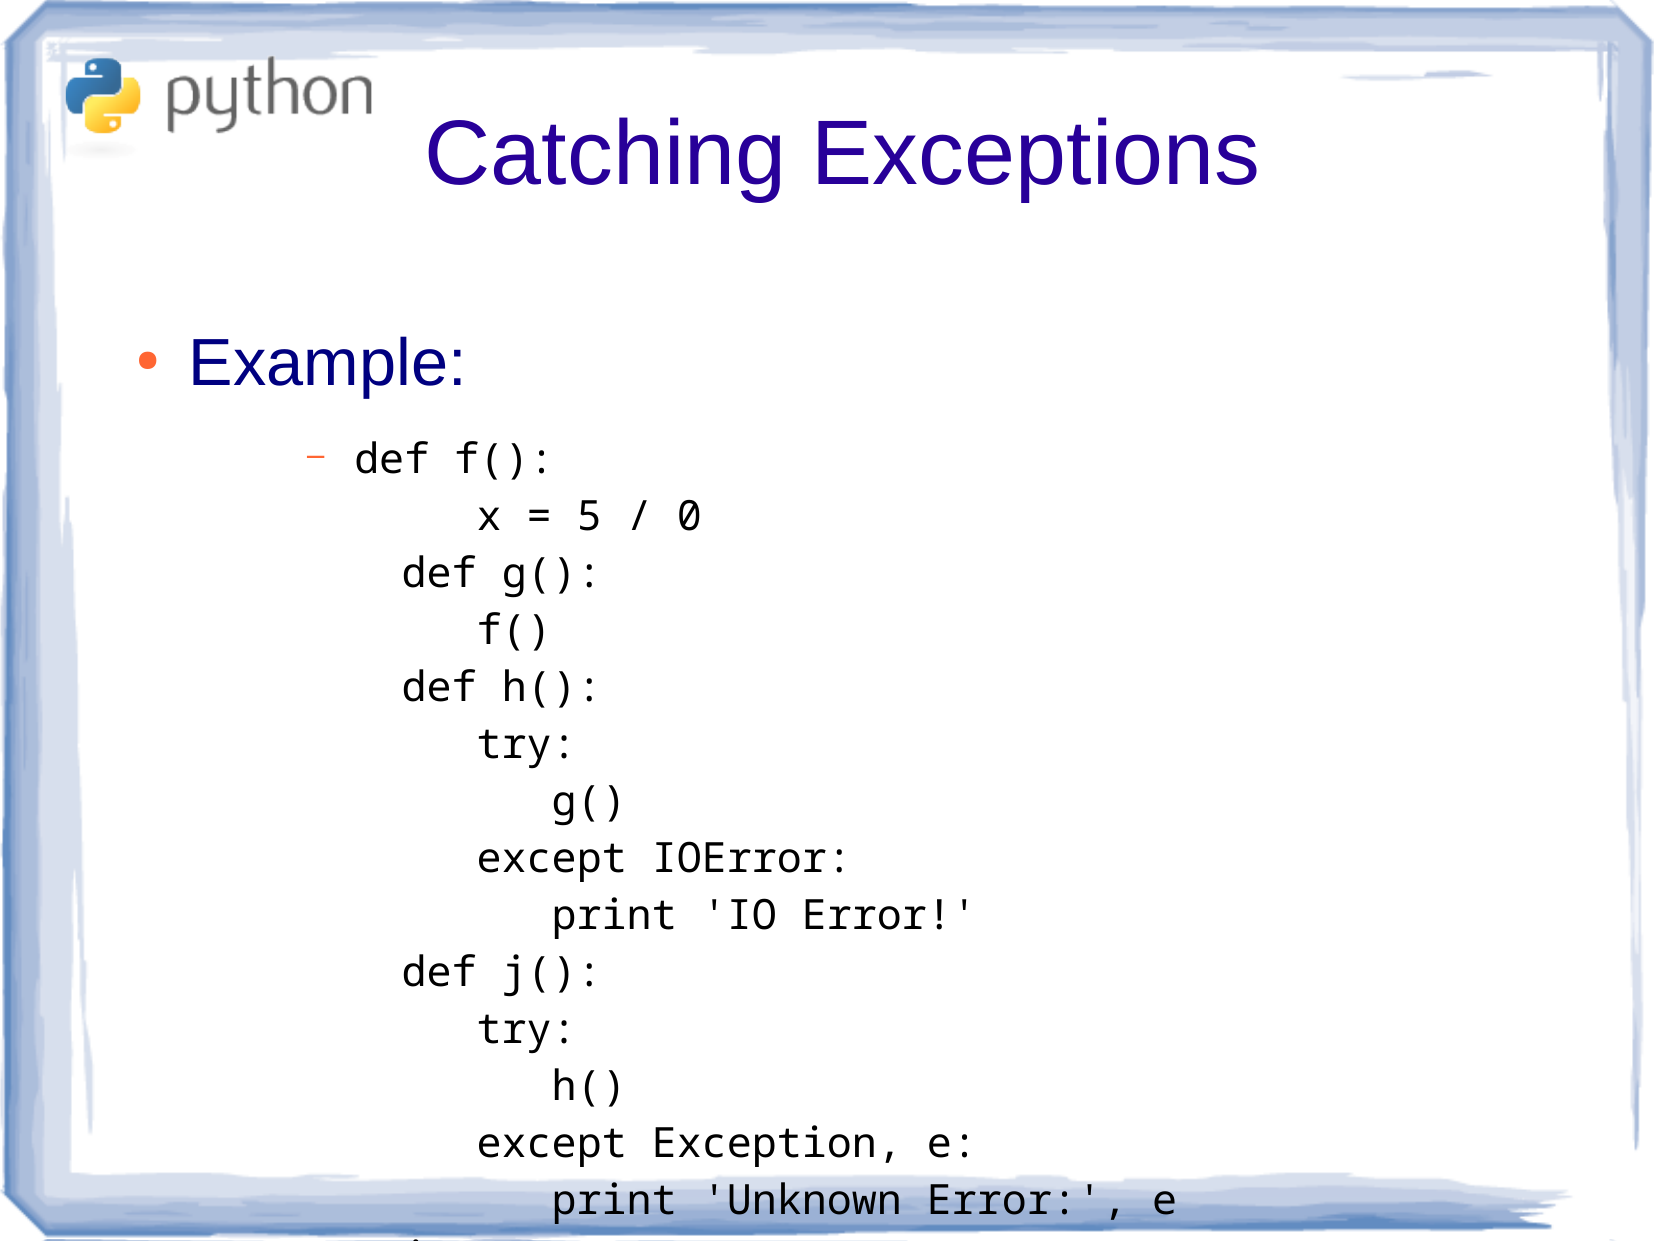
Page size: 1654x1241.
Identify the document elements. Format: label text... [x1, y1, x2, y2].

title Catching Exceptions [82, 49, 1571, 257]
list Example: def f(): x = 5 / 0 def g(): f() def h(): try: g() except IOError: print 'IO Error!' def j(): try: h() except Exception, e: print 'Unknown Error:', e j() [118, 324, 1571, 1165]
picture [0, 0, 1654, 1241]
